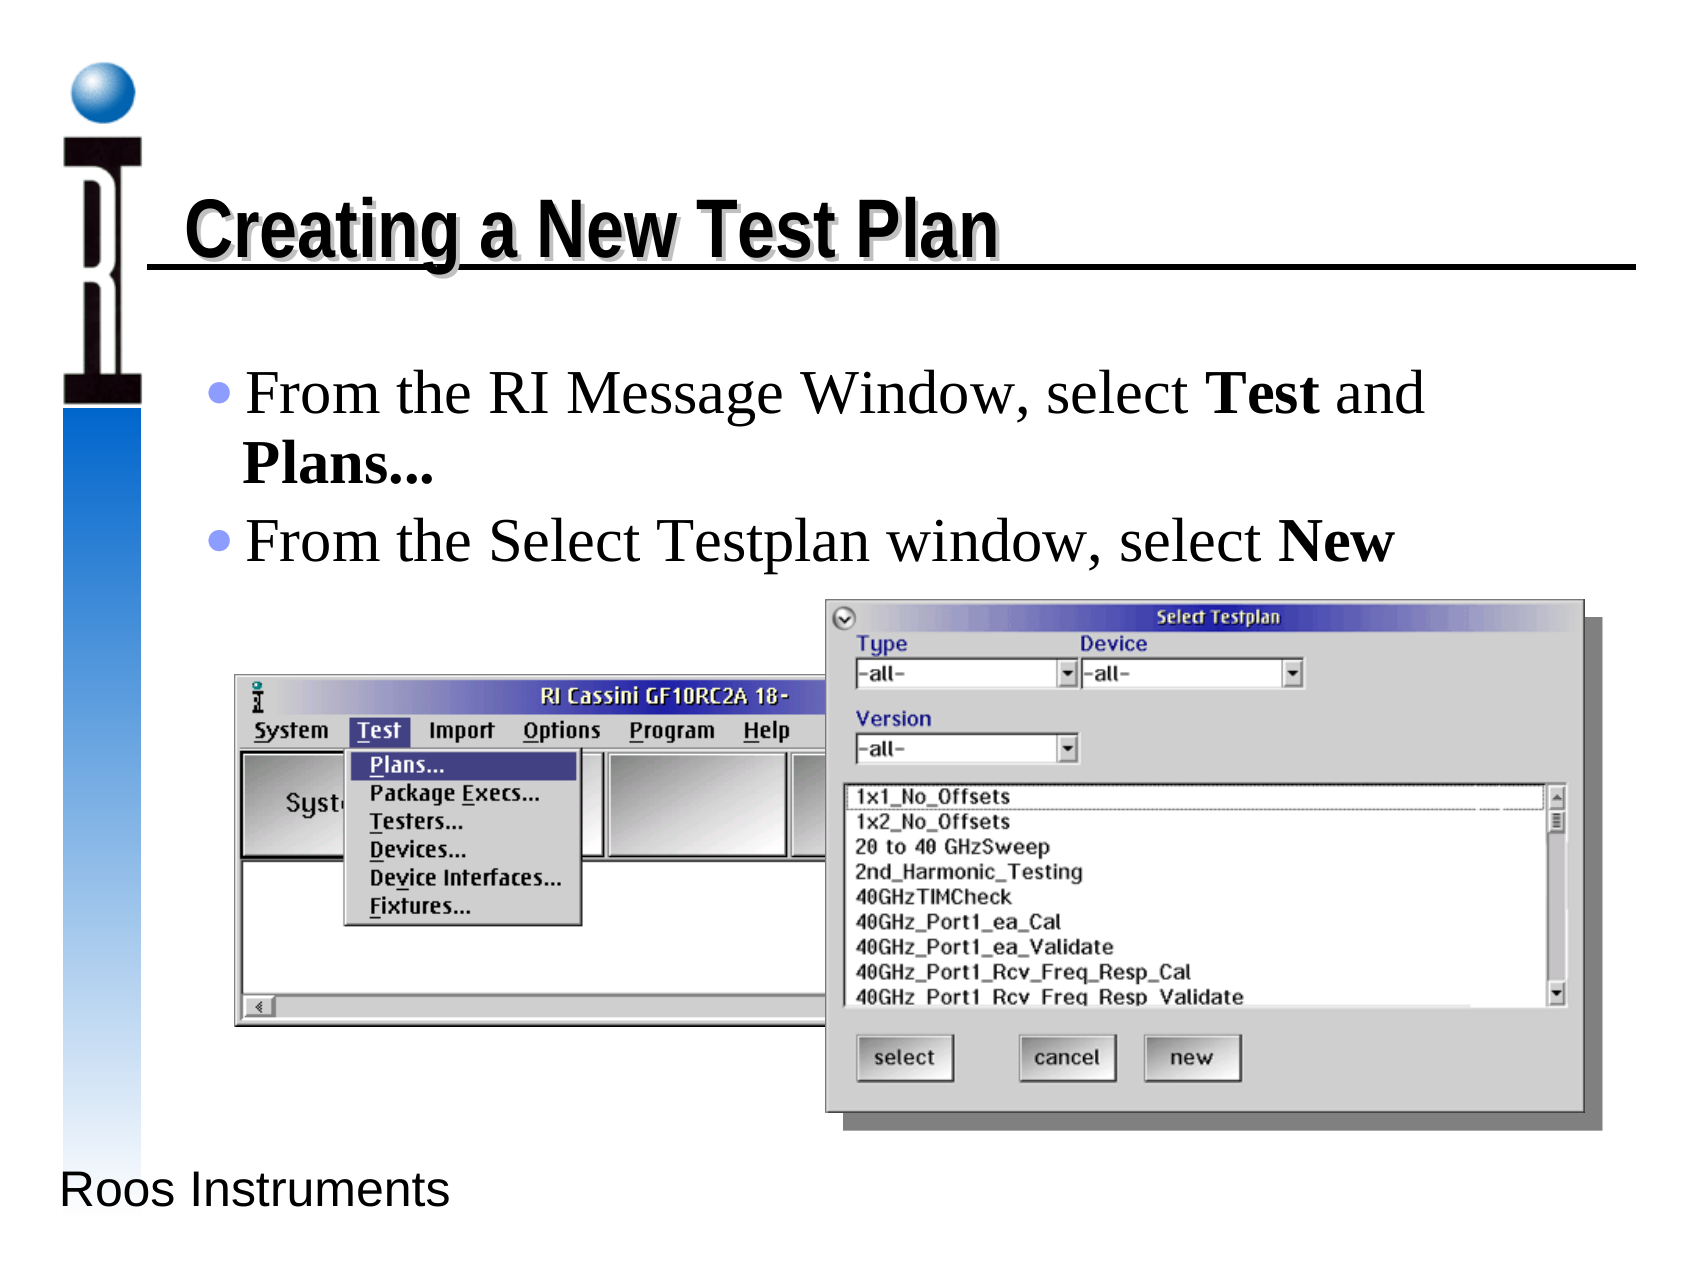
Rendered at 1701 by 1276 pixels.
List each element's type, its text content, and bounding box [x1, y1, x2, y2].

text_box From the RI Message Window, select Test and Plans... From the Select Testplan window, select New [192, 358, 1550, 651]
picture [234, 599, 1585, 1113]
picture [59, 58, 147, 411]
text_box Creating a New Test Plan [184, 92, 1539, 274]
